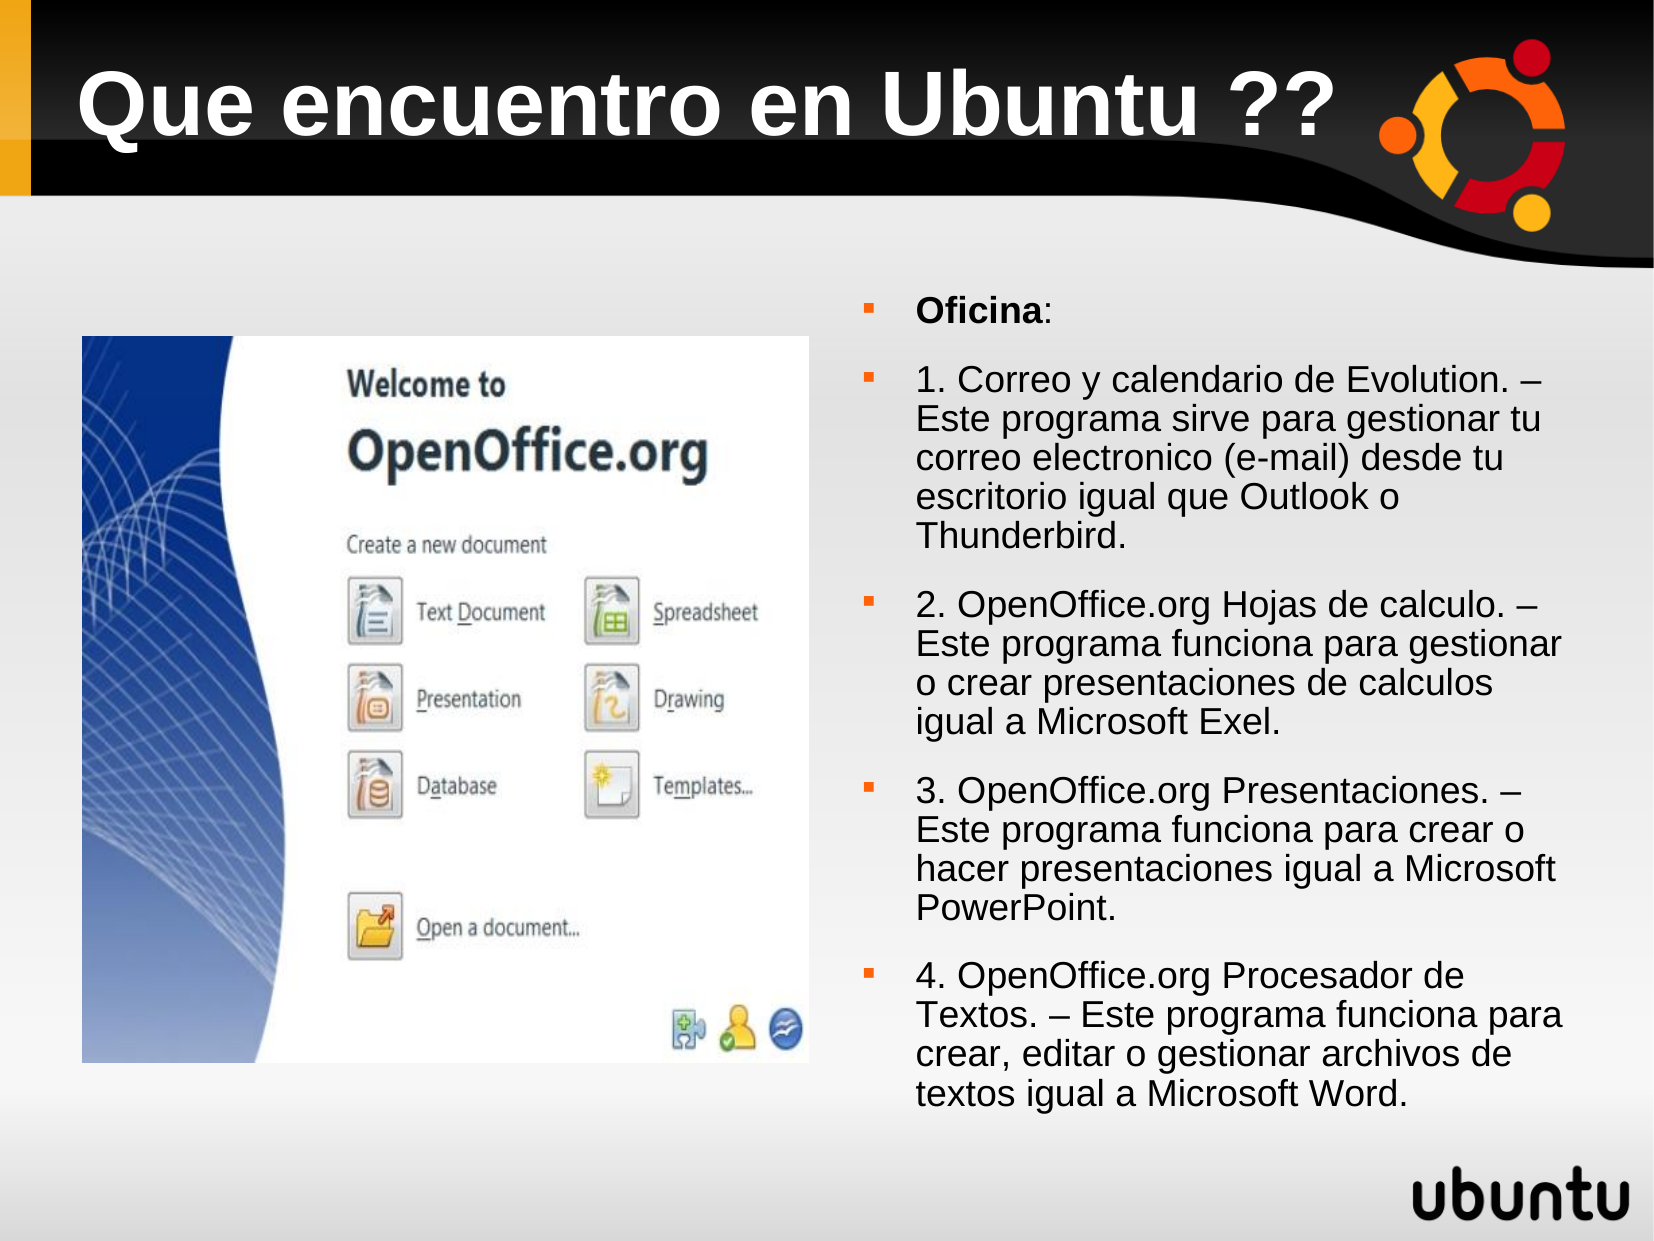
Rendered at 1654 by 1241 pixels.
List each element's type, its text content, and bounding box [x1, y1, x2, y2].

list Oficina: 1. Correo y calendario de Evolution. – Este programa sirve para gestionar tu correo electronico (e-mail) desde tu escritorio igual que Outlook o Thunderbird. 2. OpenOffice.org Hojas de calculo. – Este programa funciona para gestionar o crear presentaciones de calculos igual a Microsoft Exel. 3. OpenOffice.org Presentaciones. – Este programa funciona para crear o hacer presentaciones igual a Microsoft PowerPoint. 4. OpenOffice.org Procesador de Textos. – Este programa funciona para crear, editar o gestionar archivos de textos igual a Microsoft Word. [845, 290, 1572, 1164]
picture [0, 0, 1654, 1241]
title Que encuentro en Ubuntu ?? [76, 0, 1565, 208]
